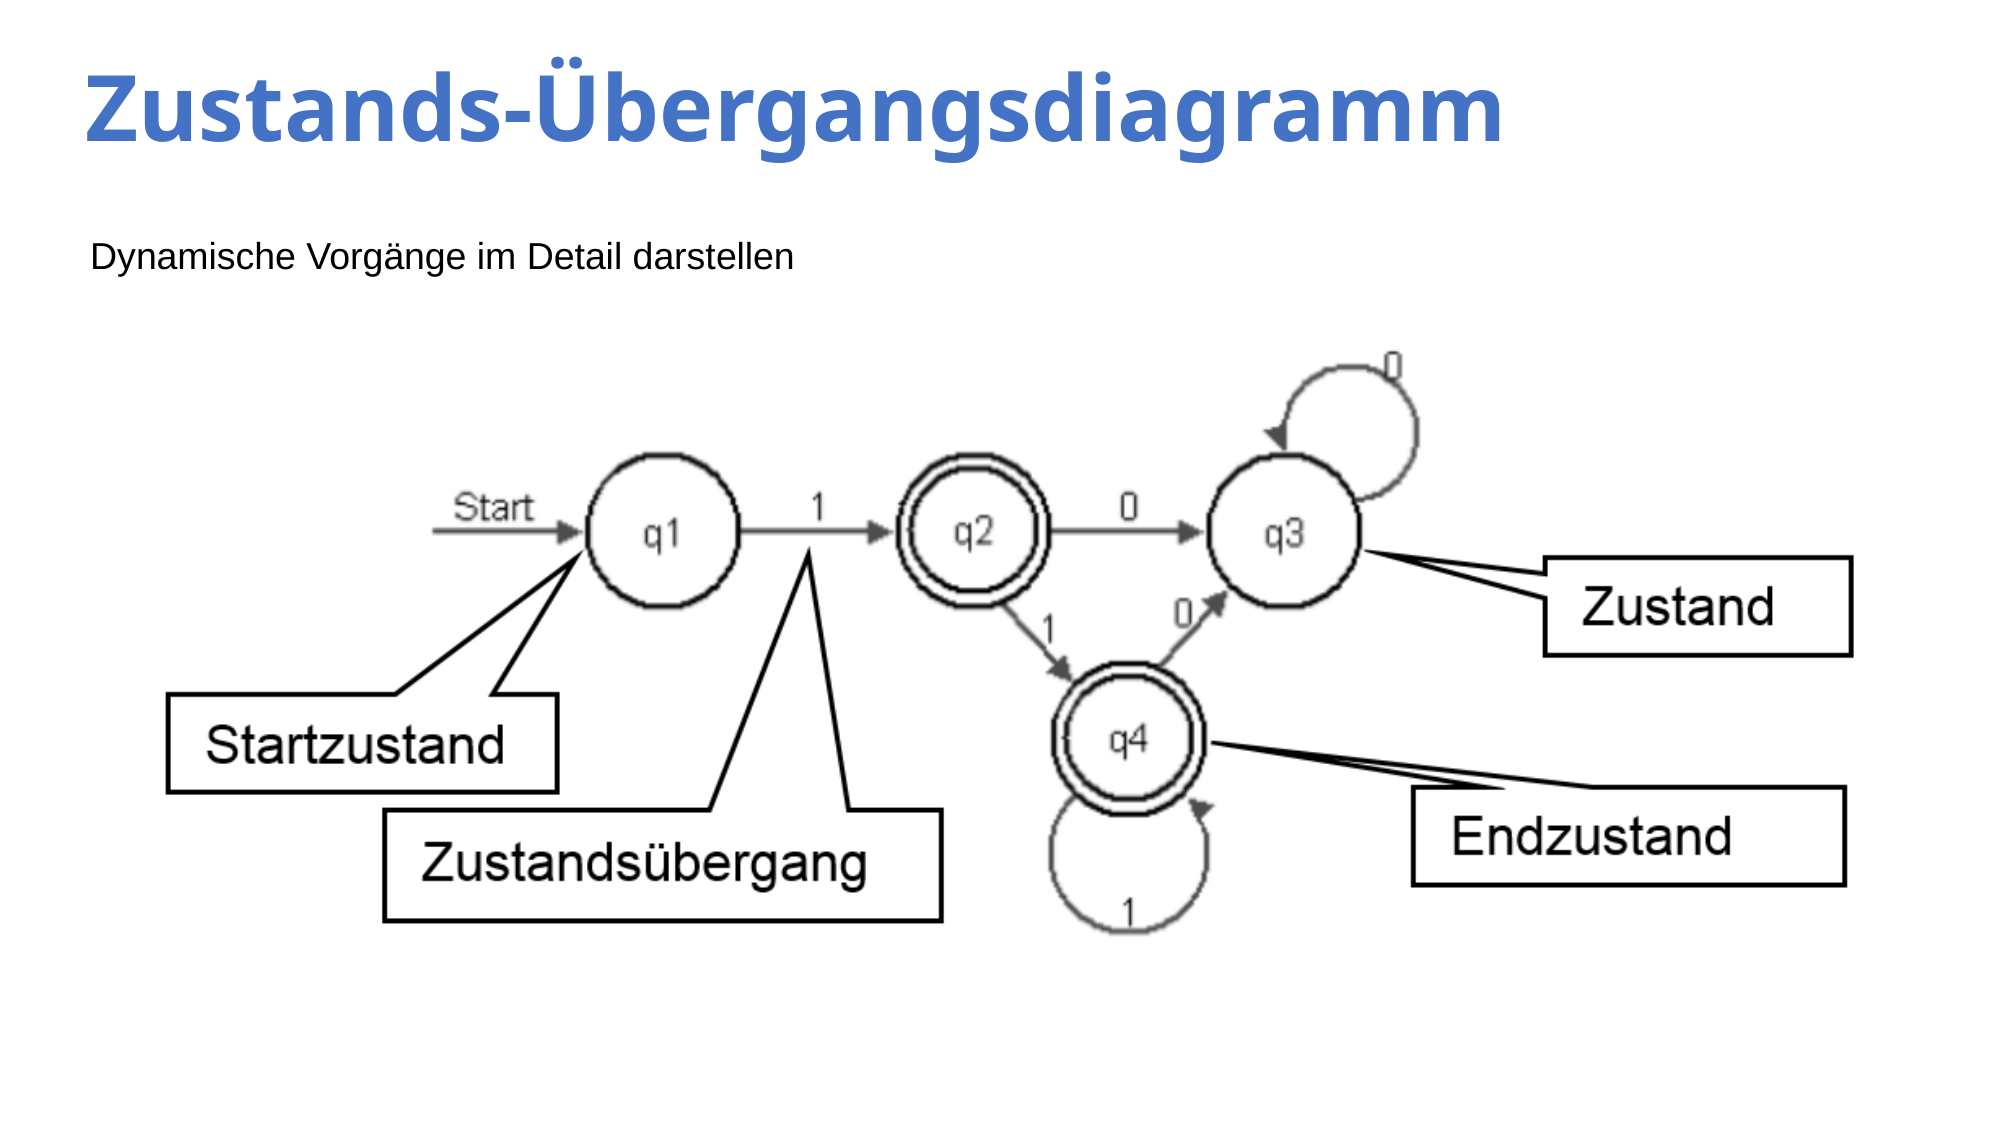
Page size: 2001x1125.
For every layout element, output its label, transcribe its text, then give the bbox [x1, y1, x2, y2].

title Zustands-Übergangsdiagramm [70, 0, 1985, 225]
picture [127, 329, 1880, 966]
text_box Dynamische Vorgänge im Detail darstellen [75, 224, 810, 284]
